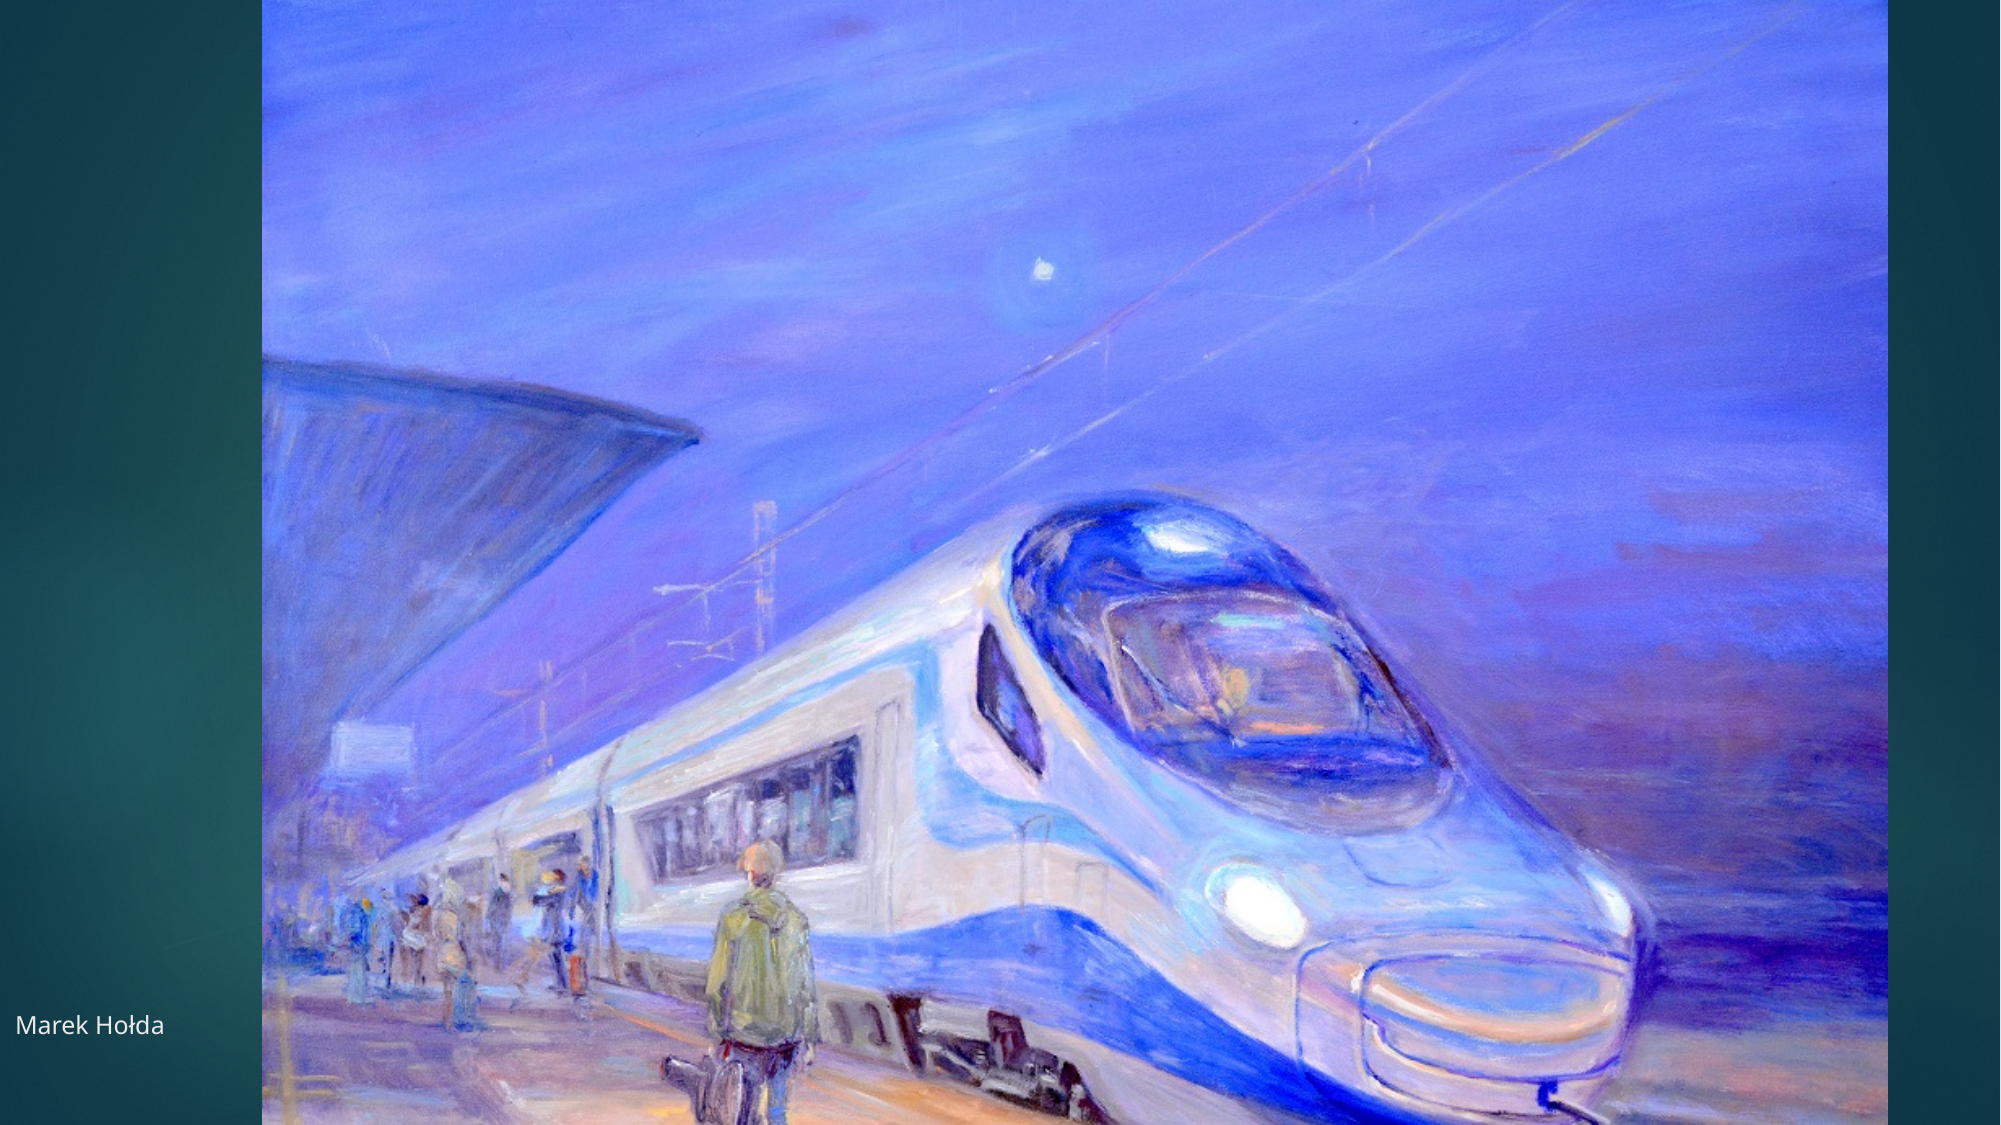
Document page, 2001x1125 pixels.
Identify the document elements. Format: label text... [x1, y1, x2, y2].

picture [262, 0, 1888, 1125]
title Marek Hołda [0, 912, 190, 1125]
